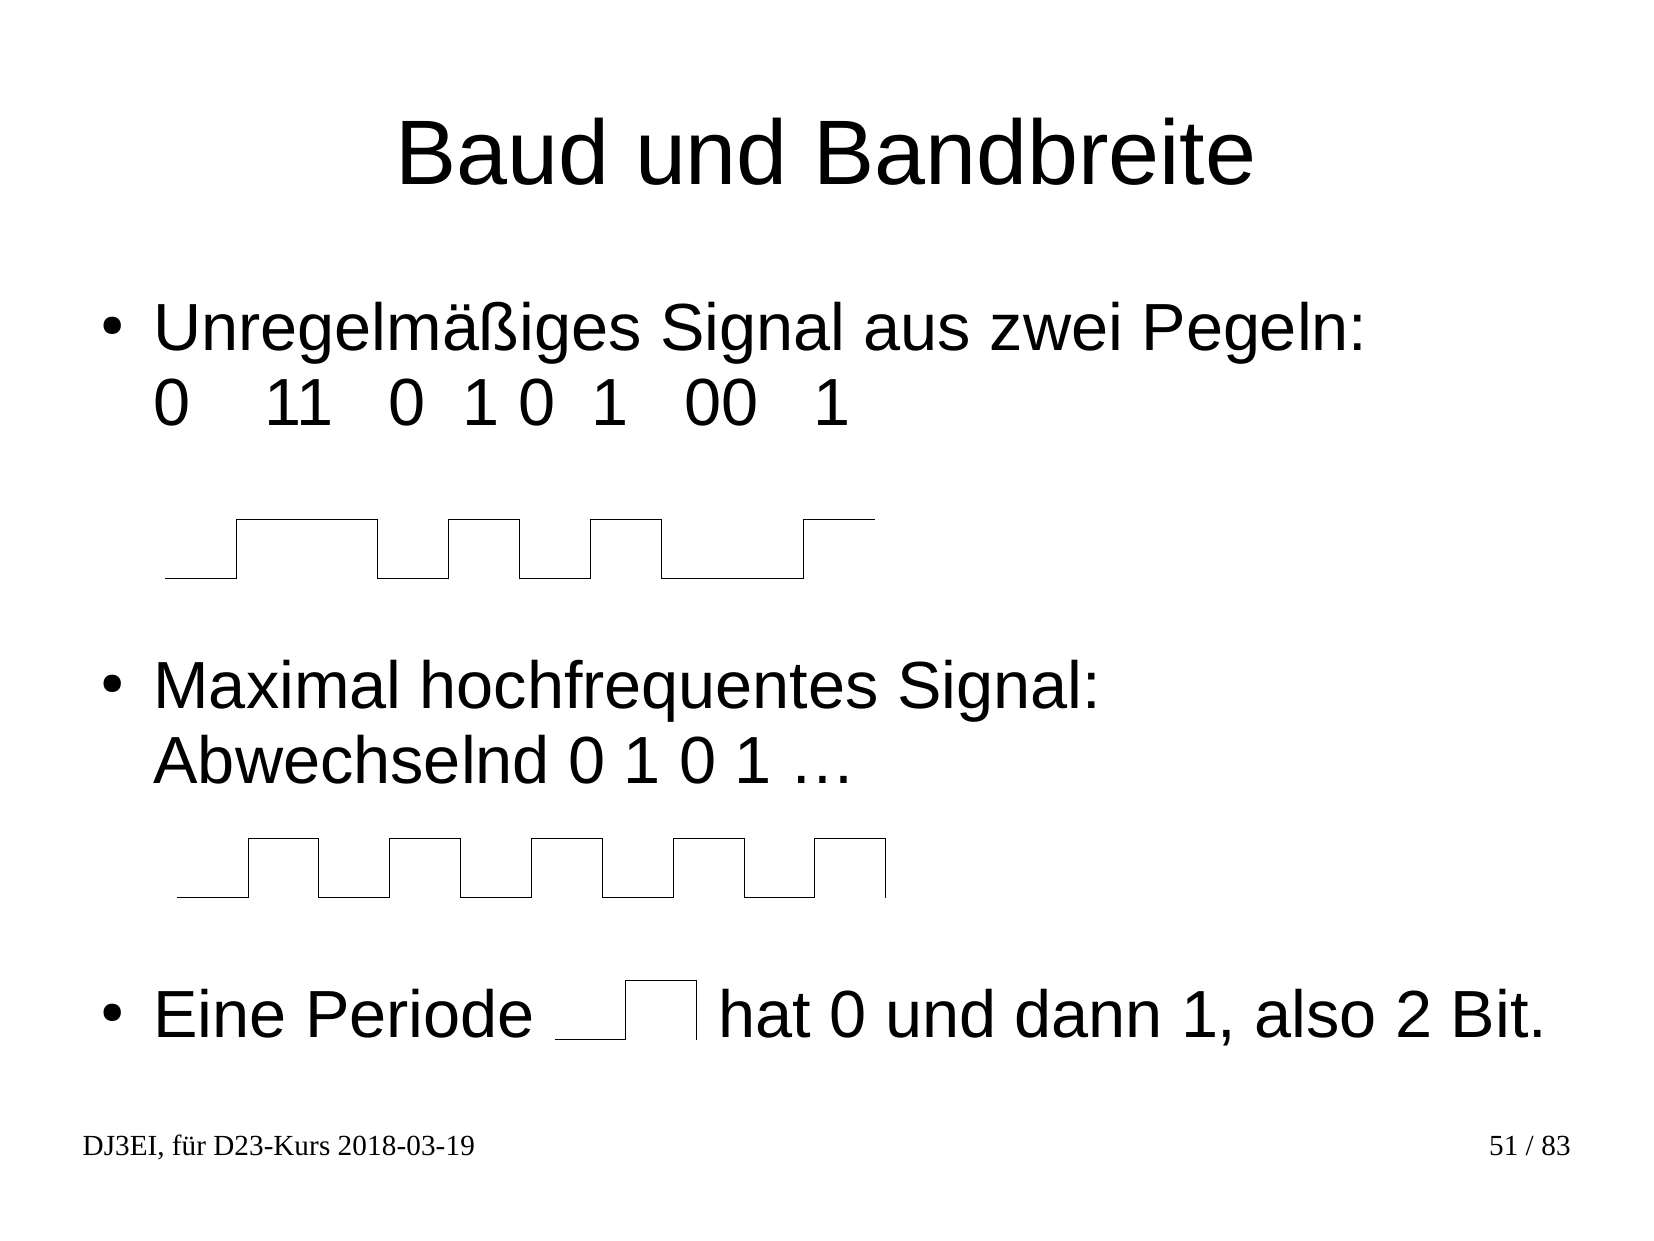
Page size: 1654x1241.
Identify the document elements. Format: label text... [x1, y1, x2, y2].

list Unregelmäßiges Signal aus zwei Pegeln: 0 11 0 1 0 1 00 1 Maximal hochfrequentes Signal: Abwechselnd 0 1 0 1 … Eine Periode hat 0 und dann 1, also 2 Bit. [82, 290, 1571, 1099]
title Baud und Bandbreite [82, 49, 1571, 257]
